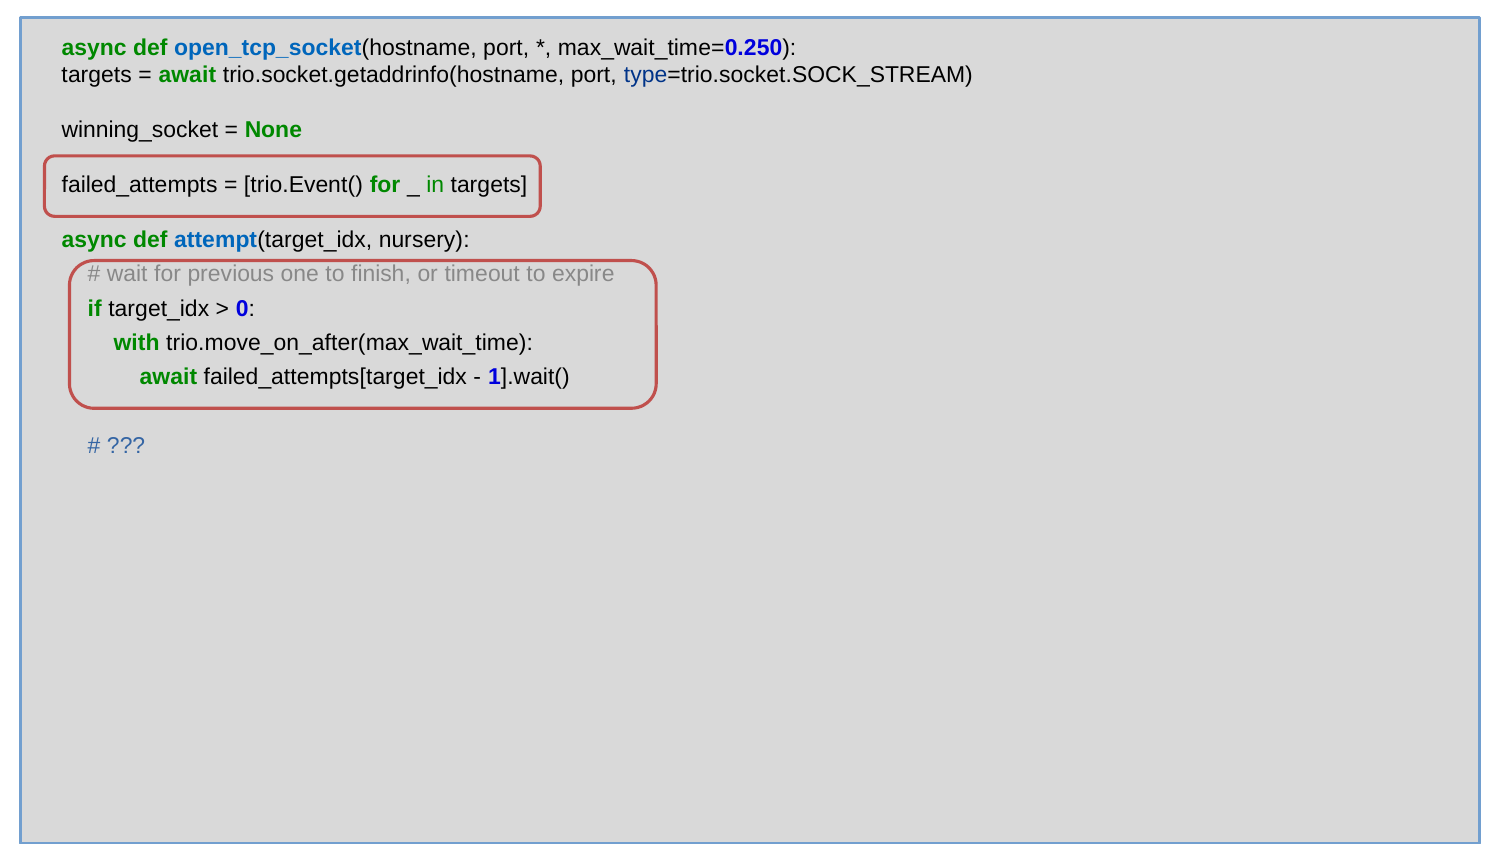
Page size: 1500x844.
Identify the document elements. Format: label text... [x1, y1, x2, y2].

text_box async def open_tcp_socket(hostname, port, *, max_wait_time=0.250): targets = await trio.socket.getaddrinfo(hostname, port, type=trio.socket.SOCK_STREAM) winning_socket = None failed_attempts = [trio.Event() for _ in targets] async def attempt(target_idx, nursery): # wait for previous one to finish, or timeout to expire if target_idx > 0: with trio.move_on_after(max_wait_time): await failed_attempts[target_idx - 1].wait() # ??? [20, 17, 1480, 844]
